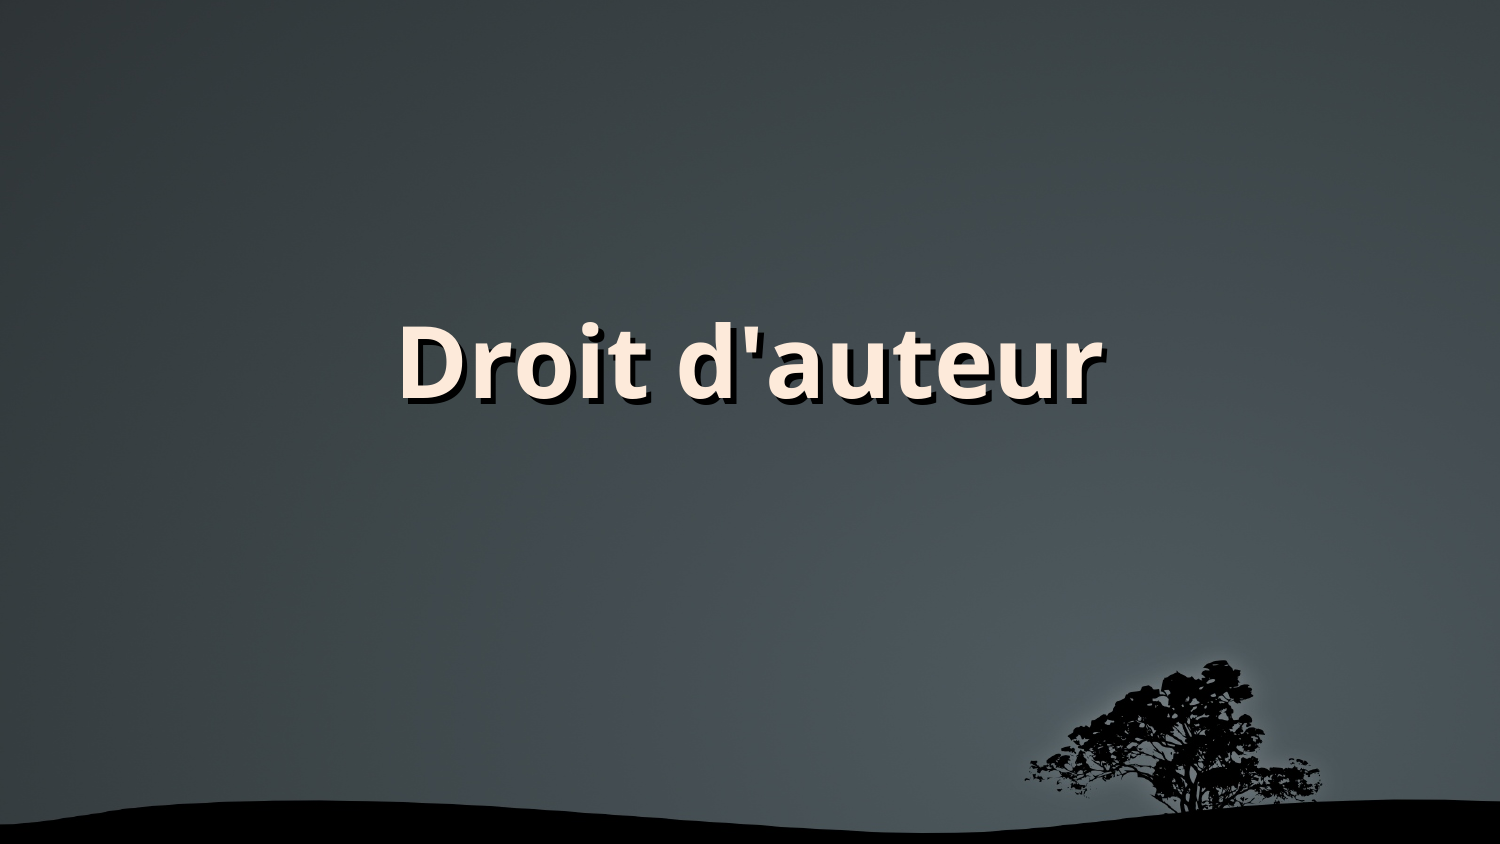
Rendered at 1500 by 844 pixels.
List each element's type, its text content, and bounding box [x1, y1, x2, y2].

picture [0, 0, 1500, 844]
subtitle Droit d'auteur [74, 33, 1425, 755]
